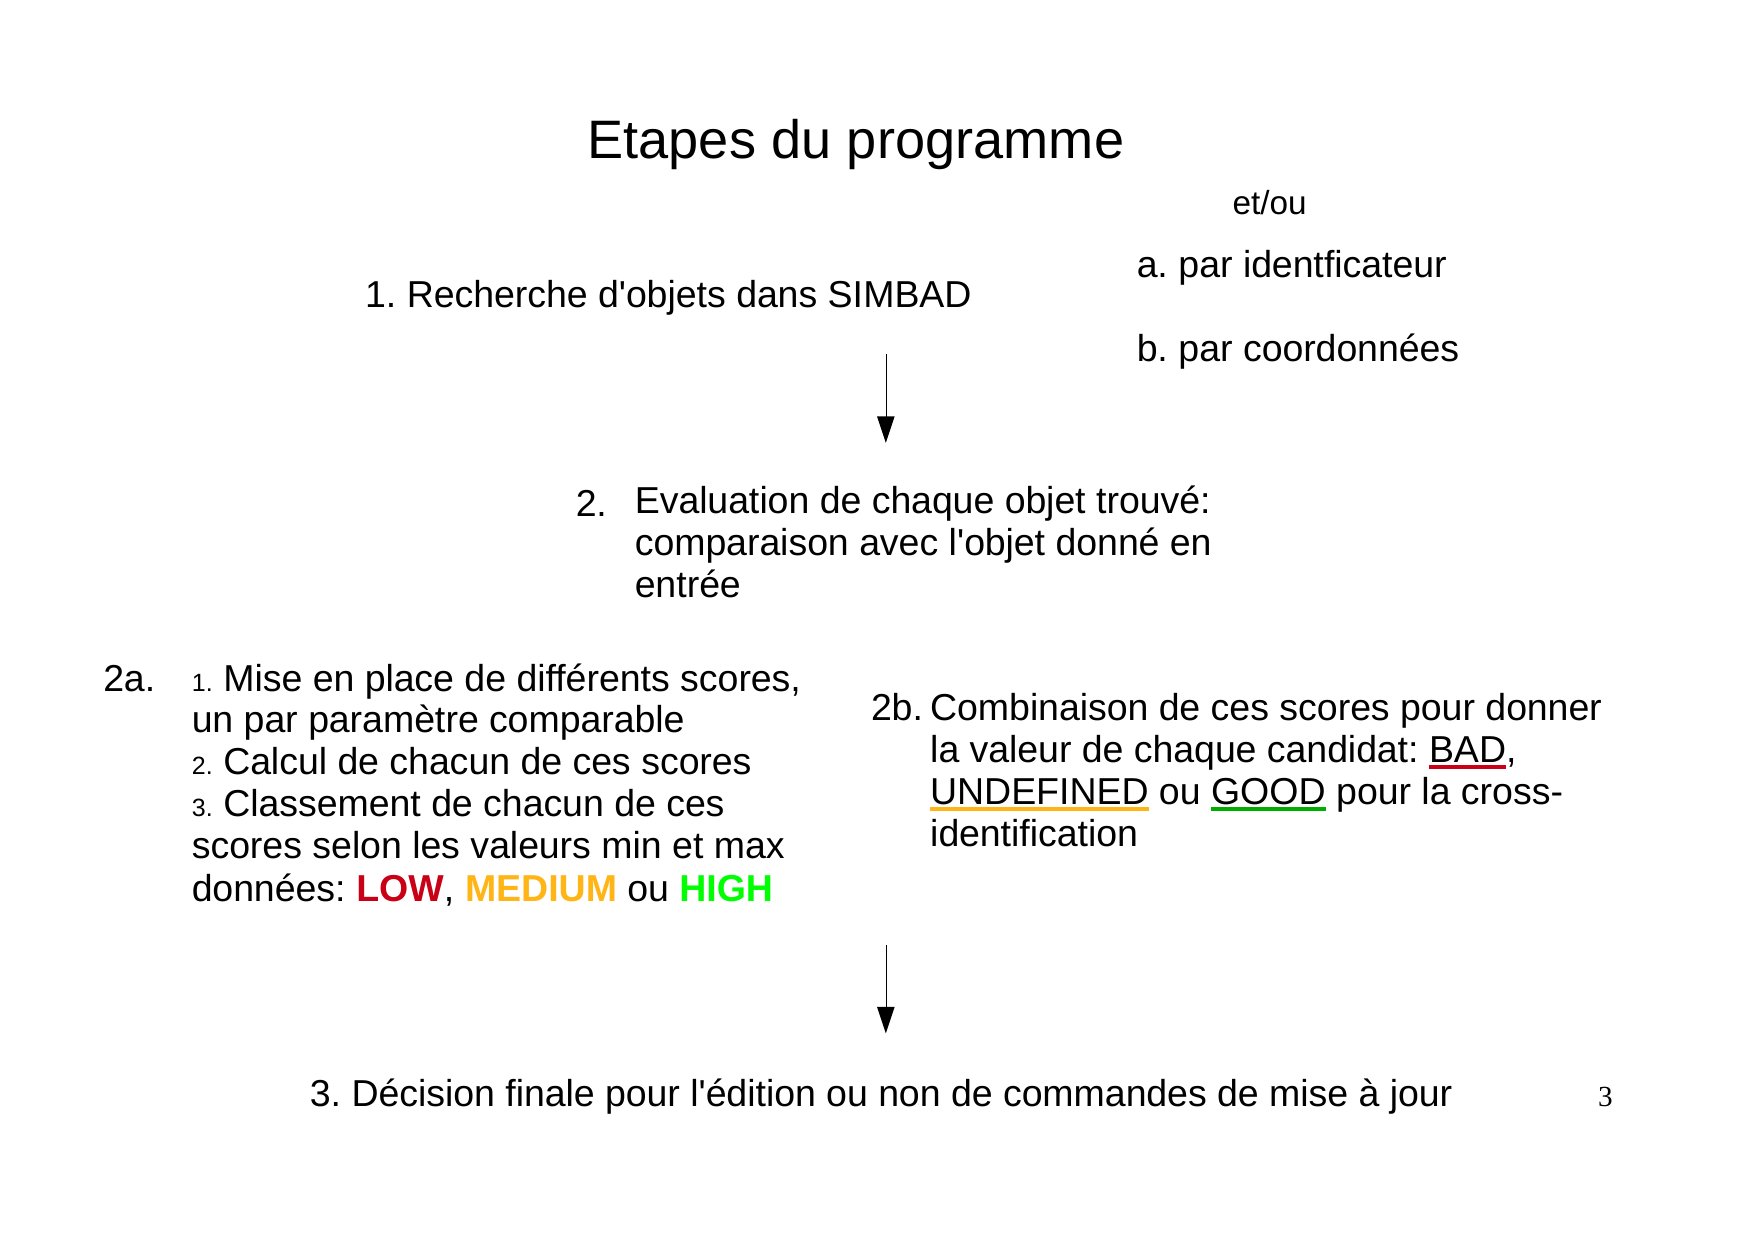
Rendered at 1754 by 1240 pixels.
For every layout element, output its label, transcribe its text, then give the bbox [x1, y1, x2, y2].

text_box a. par identficateur b. par coordonnées [1122, 236, 1506, 414]
text_box 1. Recherche d'objets dans SIMBAD [350, 265, 987, 323]
text_box Etapes du programme [236, 101, 1477, 178]
text_box 2b. [856, 679, 945, 736]
text_box 2a. [88, 649, 178, 707]
text_box 1. Mise en place de différents scores, un par paramètre comparable 2. Calcul de chacun de ces scores 3. Classement de chacun de ces scores selon les valeurs min et max données: LOW, MEDIUM ou HIGH [177, 649, 827, 917]
text_box 2. [561, 474, 650, 532]
text_box 3. Décision finale pour l'édition ou non de commandes de mise à jour [295, 1065, 1477, 1123]
text_box Combinaison de ces scores pour donner la valeur de chaque candidat: BAD, UNDEFINED ou GOOD pour la cross-identification [915, 679, 1625, 862]
text_box et/ou [1210, 178, 1329, 236]
text_box Evaluation de chaque objet trouvé: comparaison avec l'objet donné en entrée [620, 472, 1241, 614]
